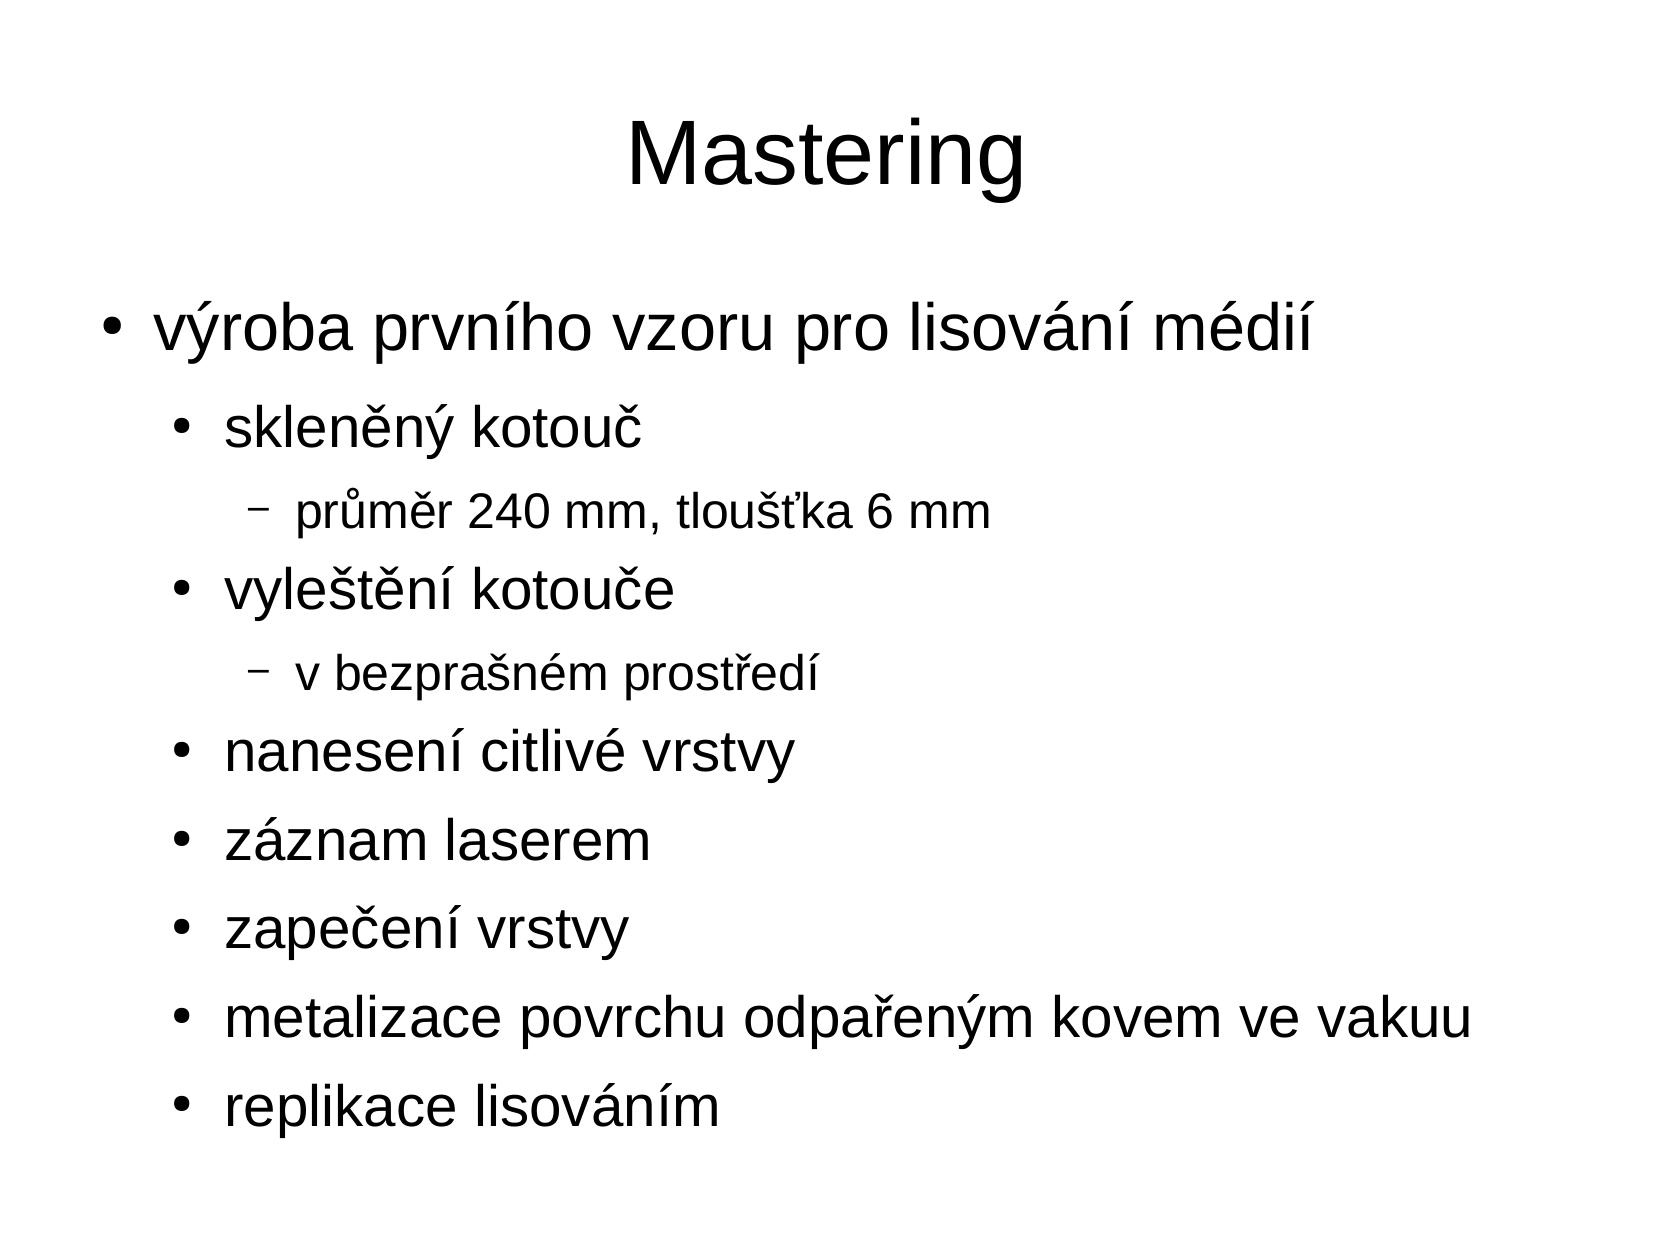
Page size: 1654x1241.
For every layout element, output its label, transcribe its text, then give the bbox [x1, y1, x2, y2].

title Mastering [82, 56, 1571, 250]
list výroba prvního vzoru pro lisování médií skleněný kotouč průměr 240 mm, tloušťka 6 mm vyleštění kotouče v bezprašném prostředí nanesení citlivé vrstvy záznam laserem zapečení vrstvy metalizace povrchu odpařeným kovem ve vakuu replikace lisováním [82, 290, 1571, 1109]
